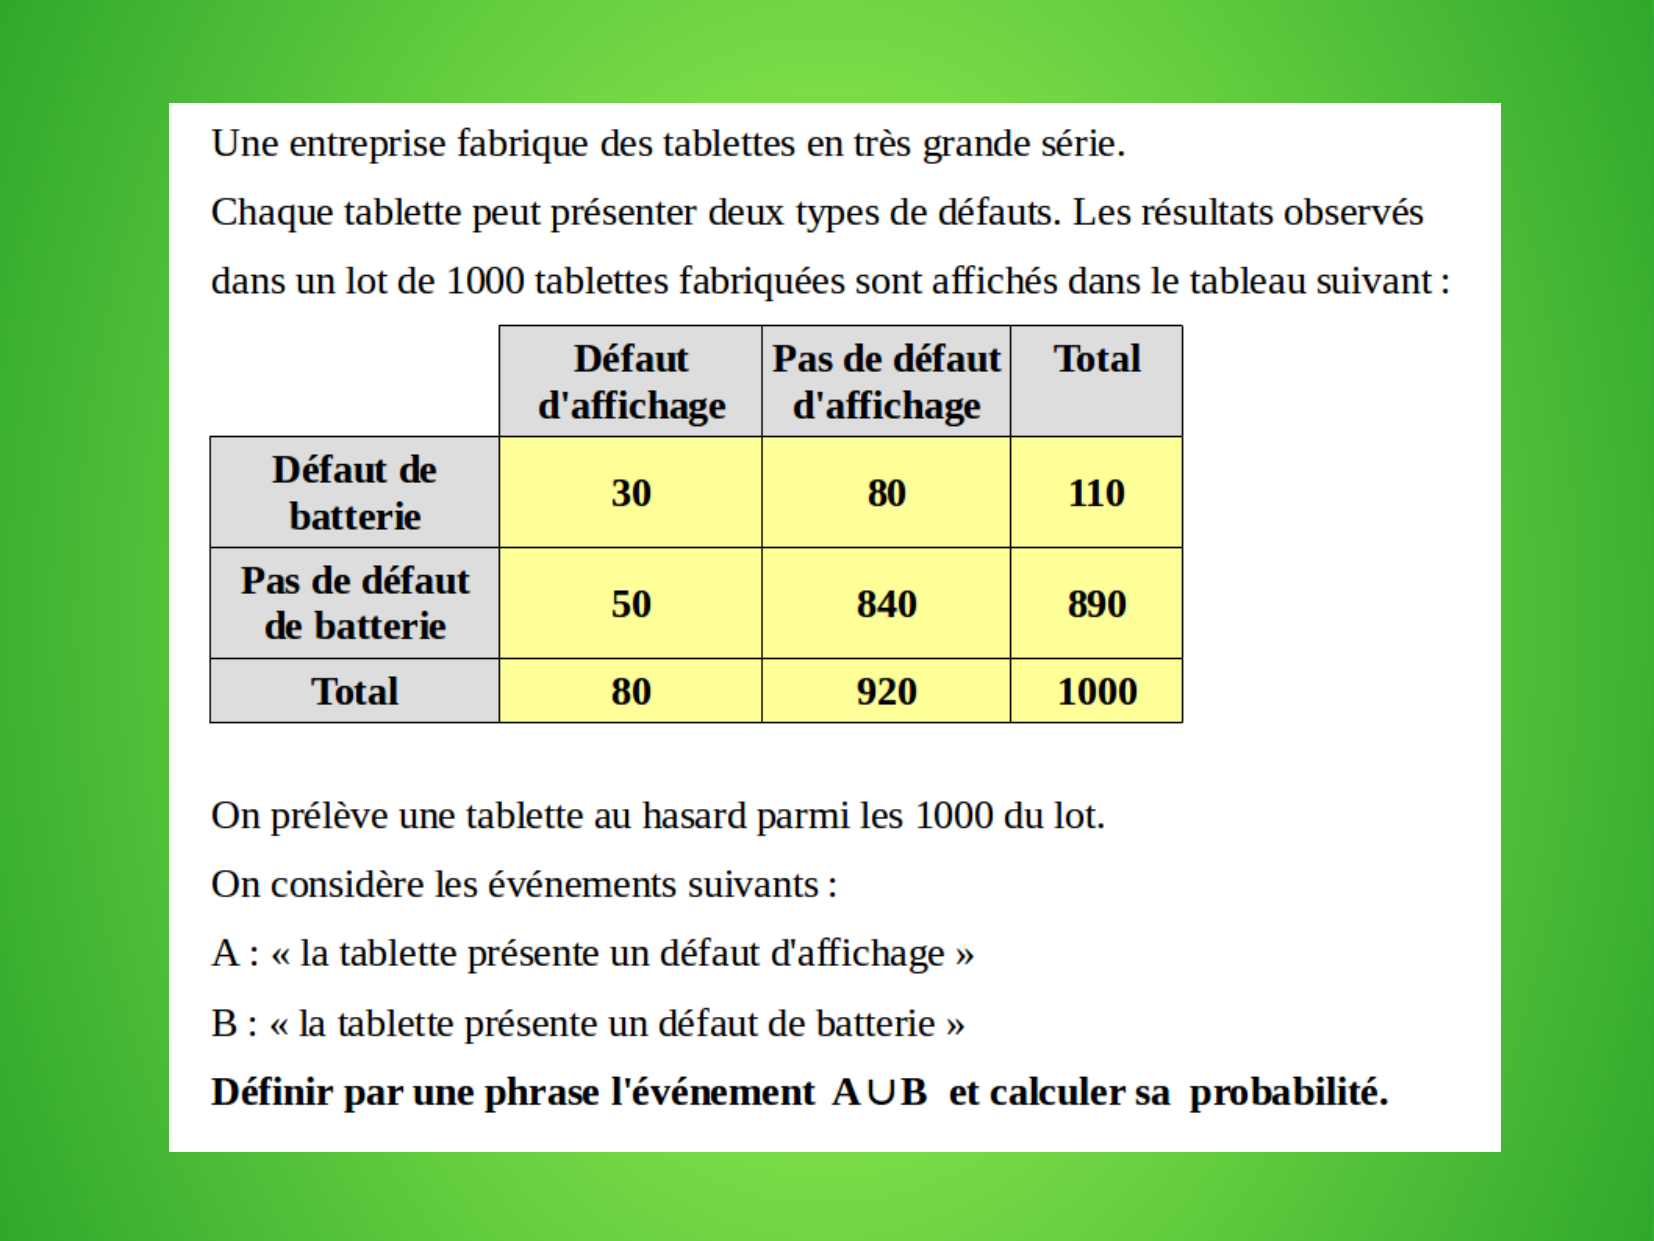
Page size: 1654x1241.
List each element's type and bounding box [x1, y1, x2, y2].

picture [169, 103, 1501, 1152]
